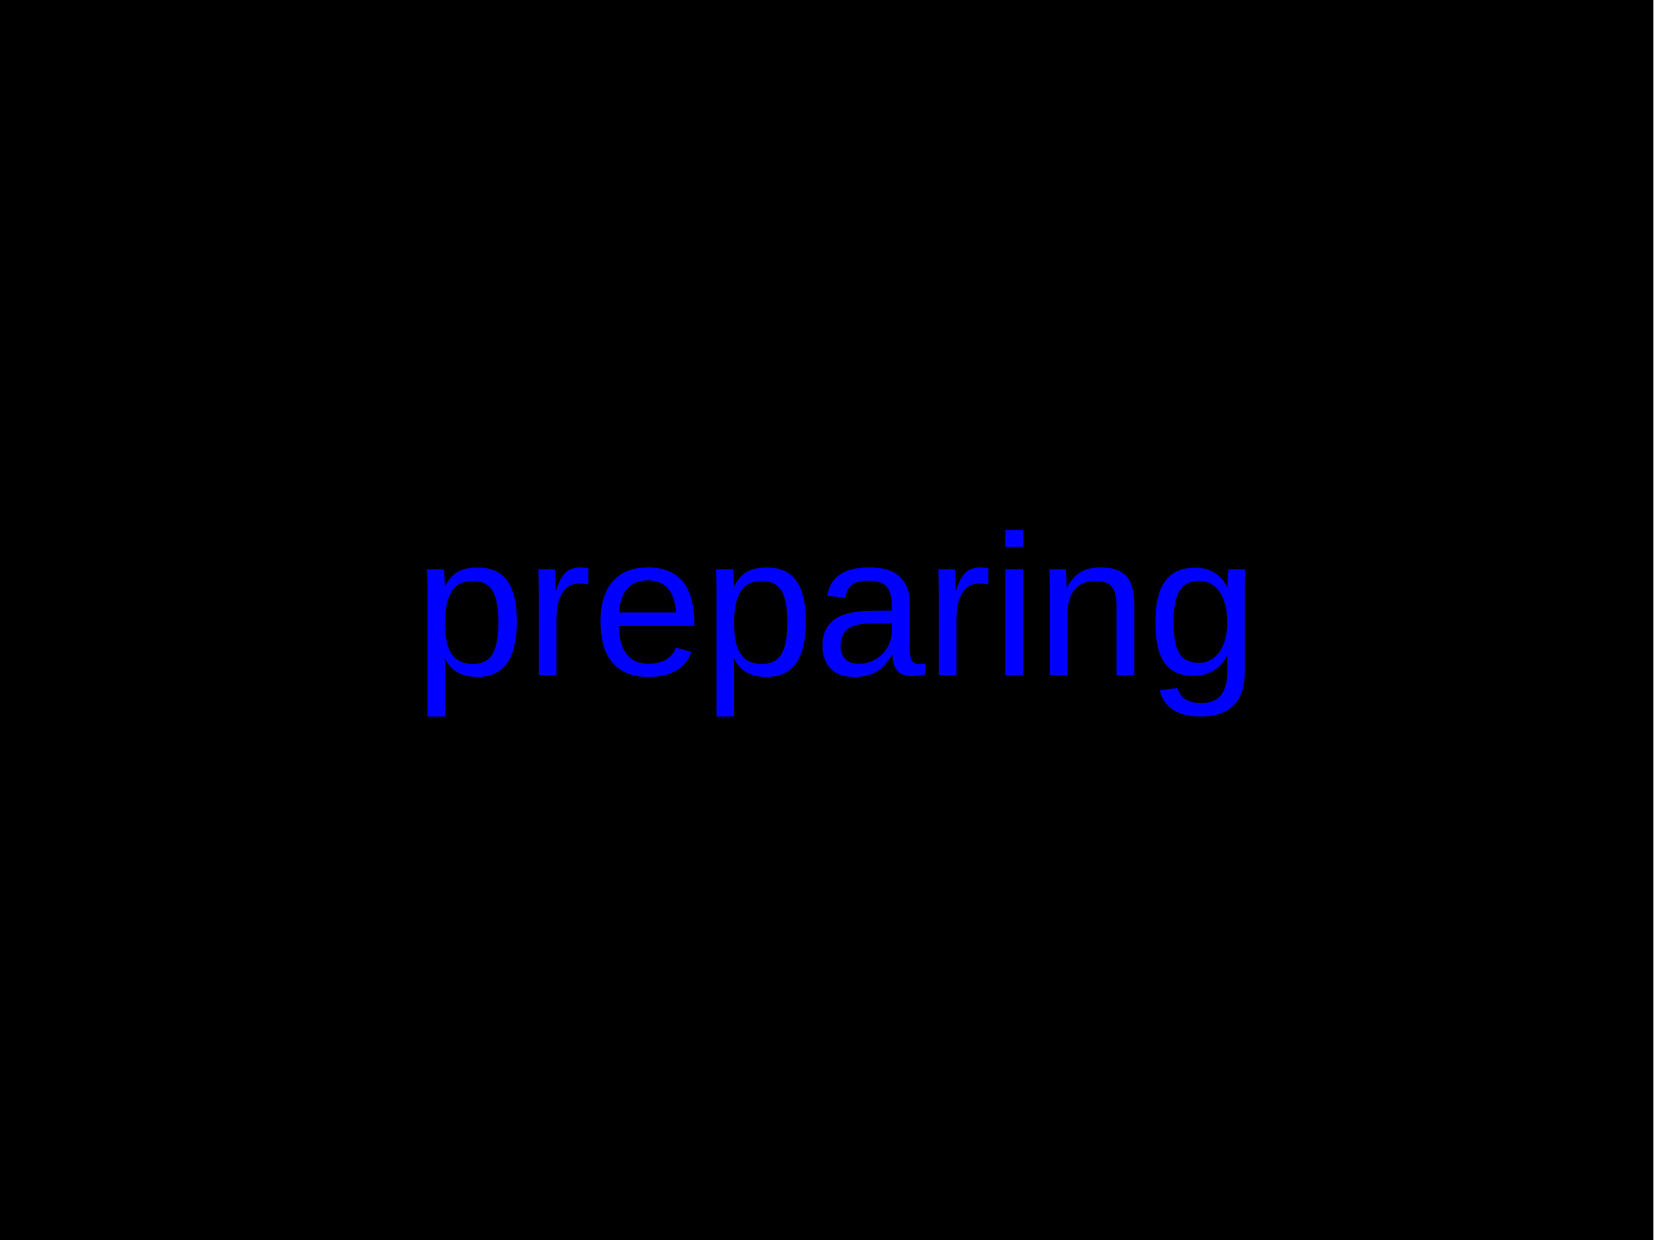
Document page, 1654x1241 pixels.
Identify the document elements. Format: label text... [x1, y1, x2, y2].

text_box preparing [399, 487, 1276, 726]
